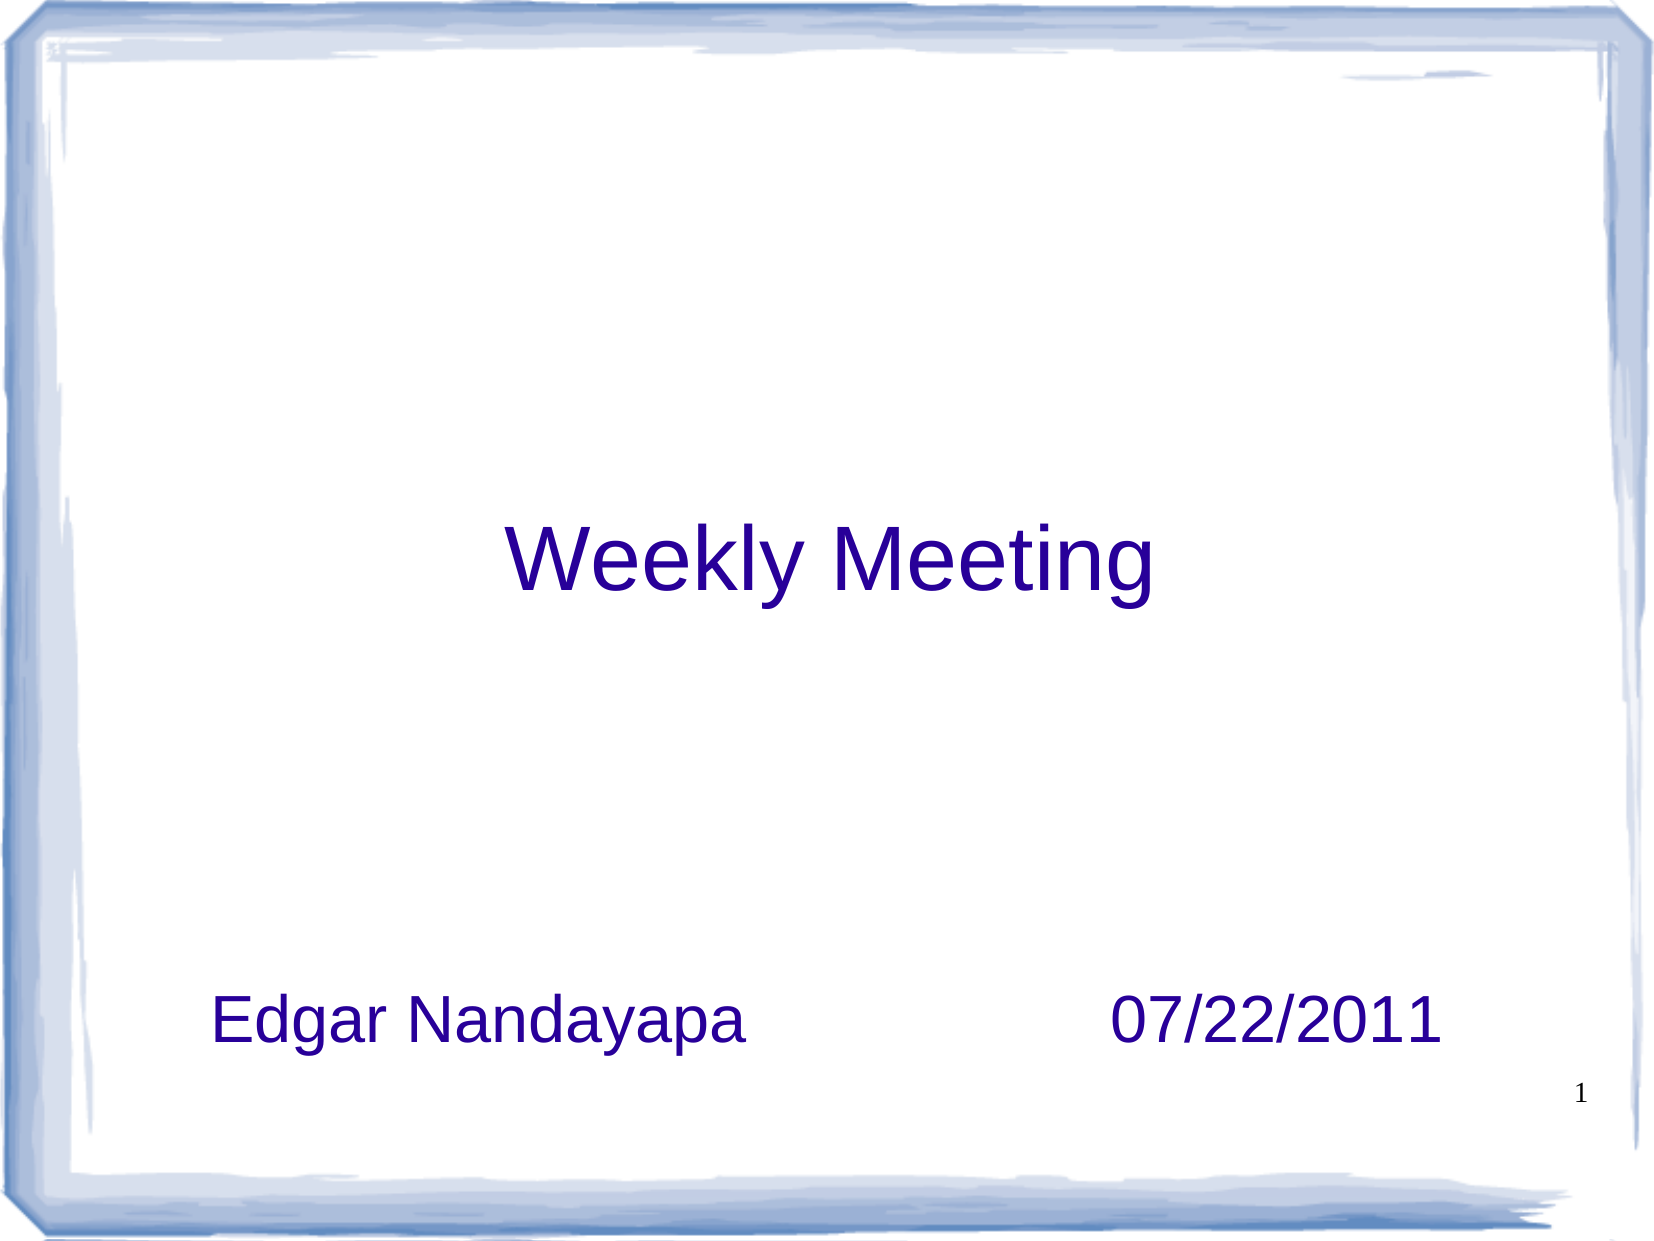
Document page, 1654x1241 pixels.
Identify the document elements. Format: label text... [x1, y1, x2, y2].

title Weekly Meeting [86, 462, 1576, 656]
subtitle Edgar Nandayapa 07/22/2011 [82, 937, 1571, 1102]
picture [0, 0, 1654, 1241]
